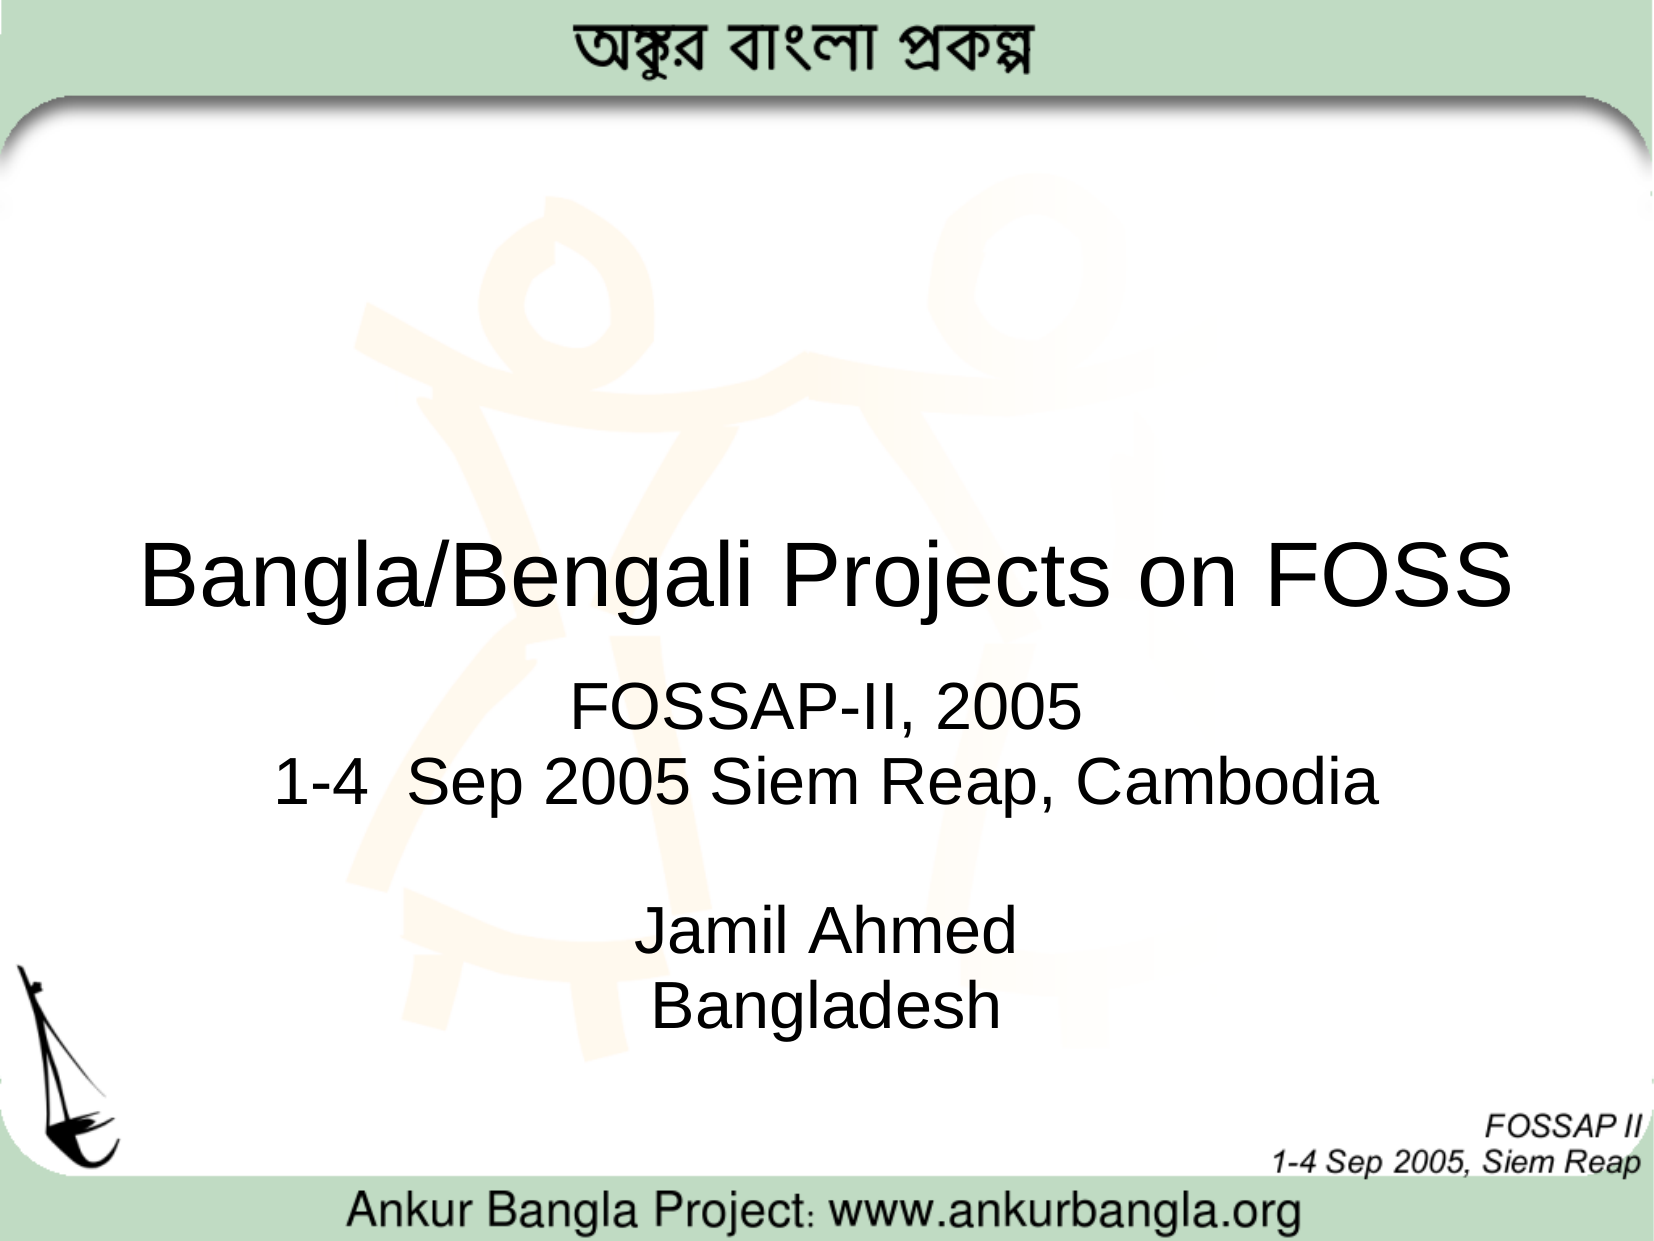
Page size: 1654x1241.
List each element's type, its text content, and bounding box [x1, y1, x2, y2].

subtitle FOSSAP-II, 2005 1-4 Sep 2005 Siem Reap, Cambodia Jamil Ahmed Bangladesh [82, 669, 1571, 1118]
picture [0, 0, 1654, 1241]
title Bangla/Bengali Projects on FOSS [121, 391, 1534, 669]
